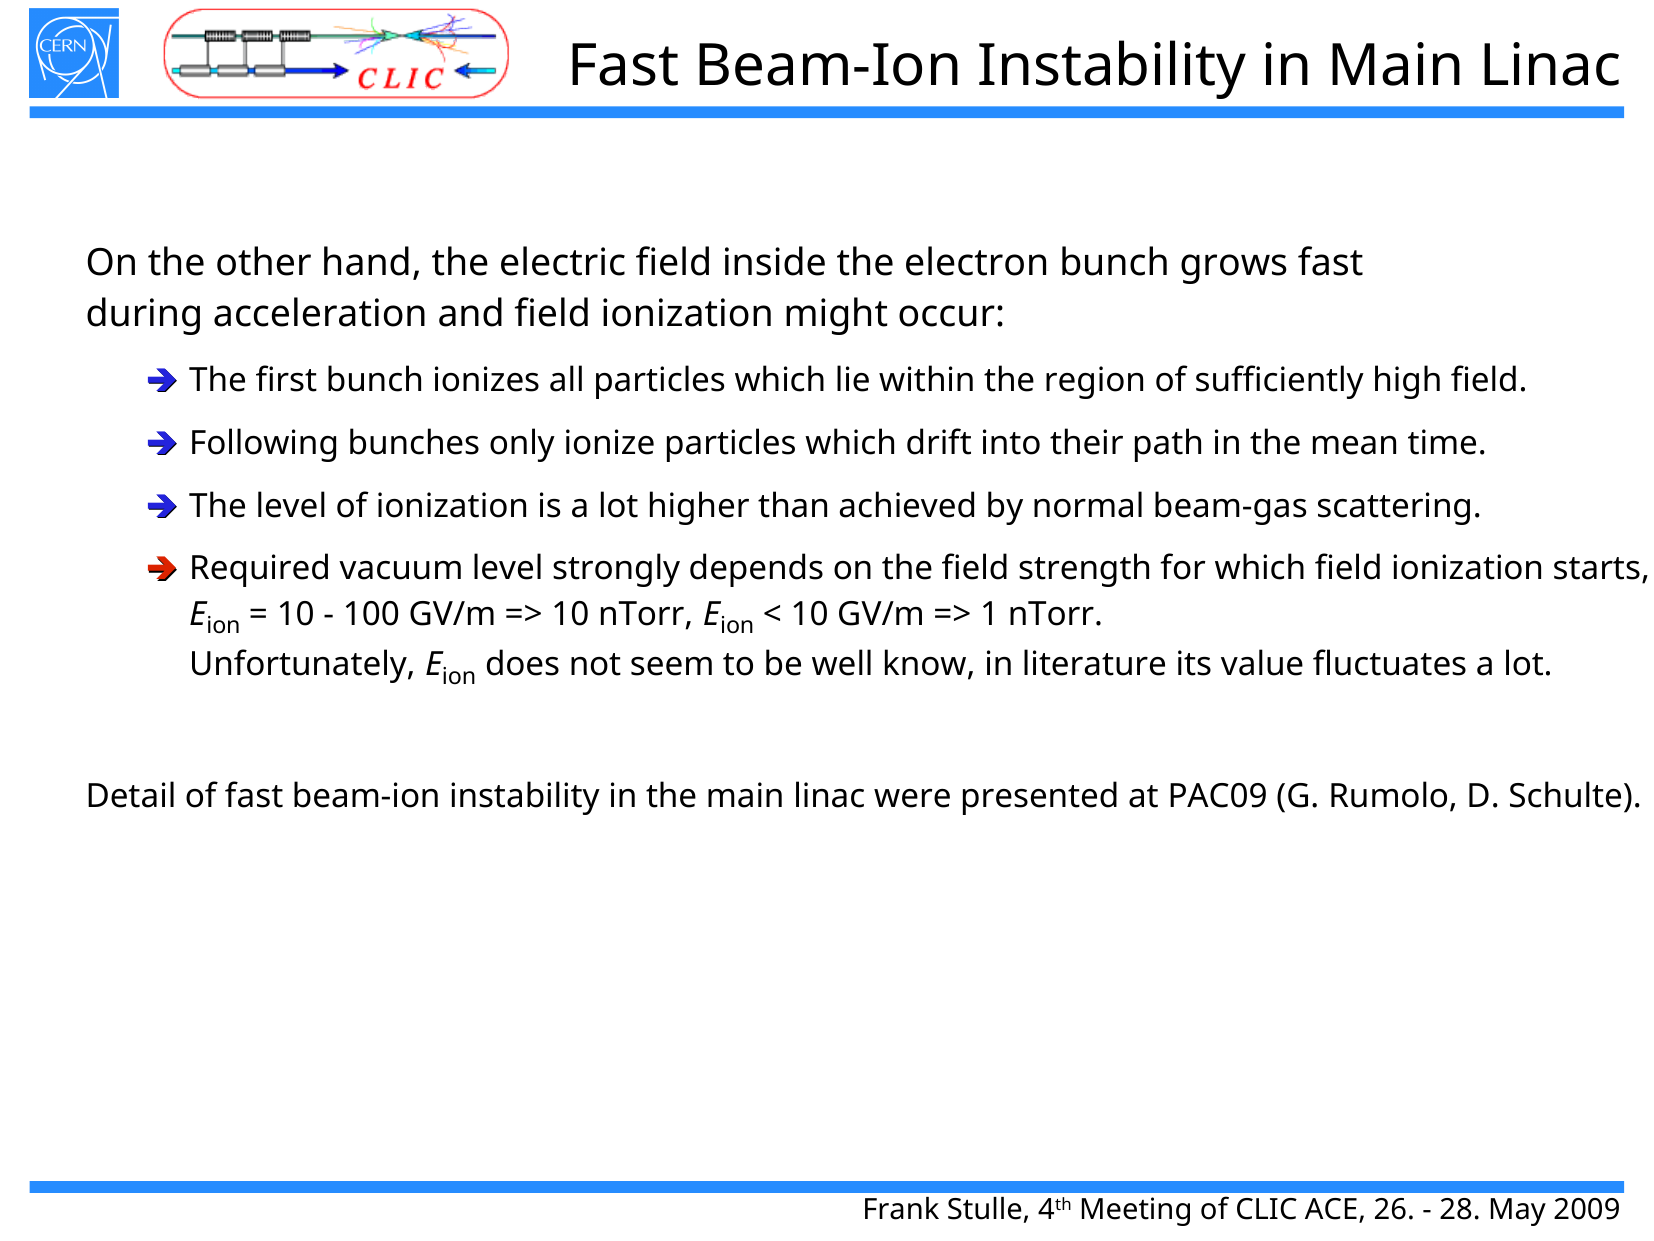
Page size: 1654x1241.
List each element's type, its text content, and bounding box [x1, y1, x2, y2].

title Fast Beam-Ion Instability in Main Linac [210, 3, 1623, 123]
text_box On the other hand, the electric field inside the electron bunch grows fast during acceleration and field ionization might occur:  The first bunch ionizes all particles which lie within the region of sufficiently high field.  Following bunches only ionize particles which drift into their path in the mean time.  The level of ionization is a lot higher than achieved by normal beam-gas scattering.  Required vacuum level strongly depends on the field strength for which field ionization starts, Eion = 10 - 100 GV/m => 10 nTorr, Eion < 10 GV/m => 1 nTorr. Unfortunately, Eion does not seem to be well know, in literature its value fluctuates a lot. Detail of fast beam-ion instability in the main linac were presented at PAC09 (G. Rumolo, D. Schulte). [70, 228, 1593, 787]
picture [29, 8, 119, 98]
picture [159, 4, 210, 106]
